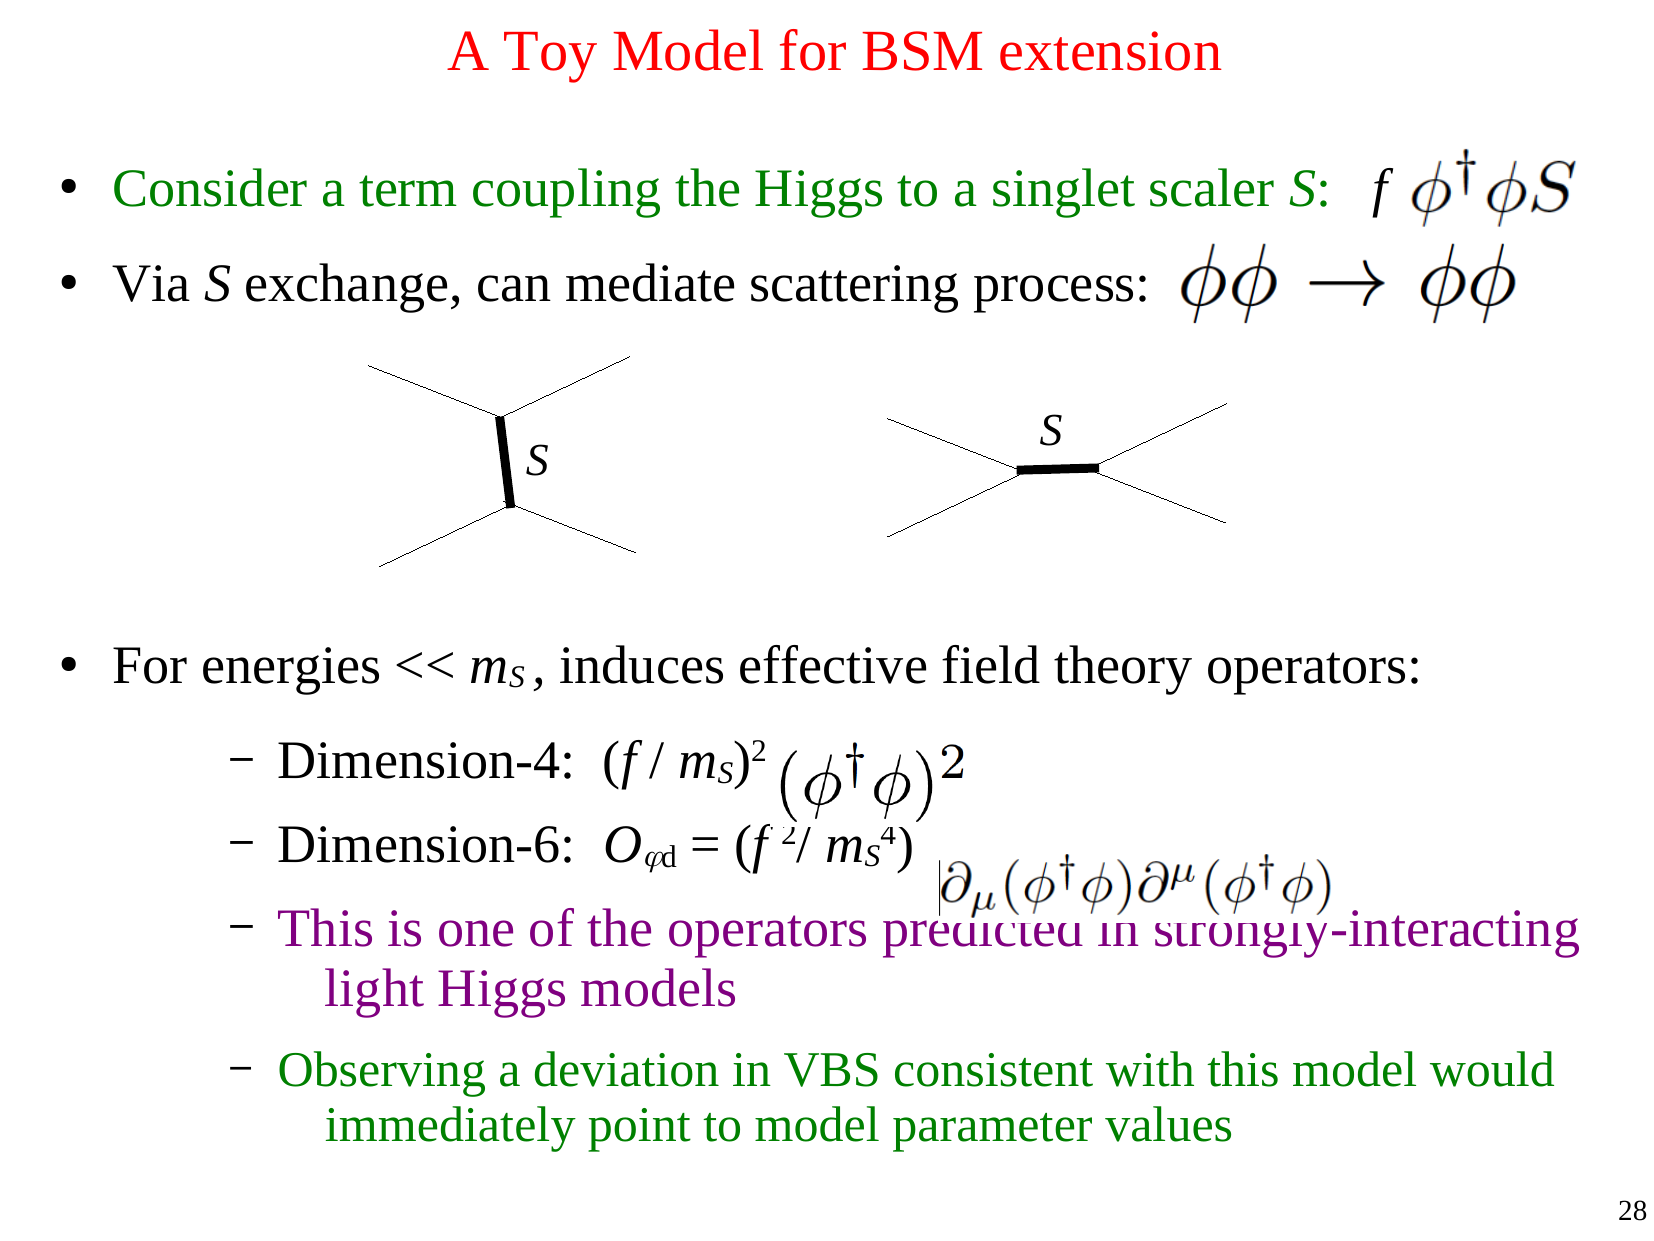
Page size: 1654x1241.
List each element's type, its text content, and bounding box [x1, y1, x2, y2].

picture [770, 737, 969, 828]
text_box S [525, 434, 549, 486]
picture [938, 850, 1343, 924]
picture [1171, 140, 1581, 336]
list Consider a term coupling the Higgs to a singlet scaler S: f Via S exchange, can mediate scattering process: For energies << mS , induces effective field theory operators: Dimension-4: (f / mS)2 Dimension-6: Oφd = (f 2/ mS4) This is one of the operators predicted in strongly-interacting light Higgs models Observing a deviation in VBS consistent with this model would immediately point to model parameter values [41, 158, 1635, 1241]
title A Toy Model for BSM extension [128, 0, 1541, 144]
text_box S [1039, 405, 1063, 456]
